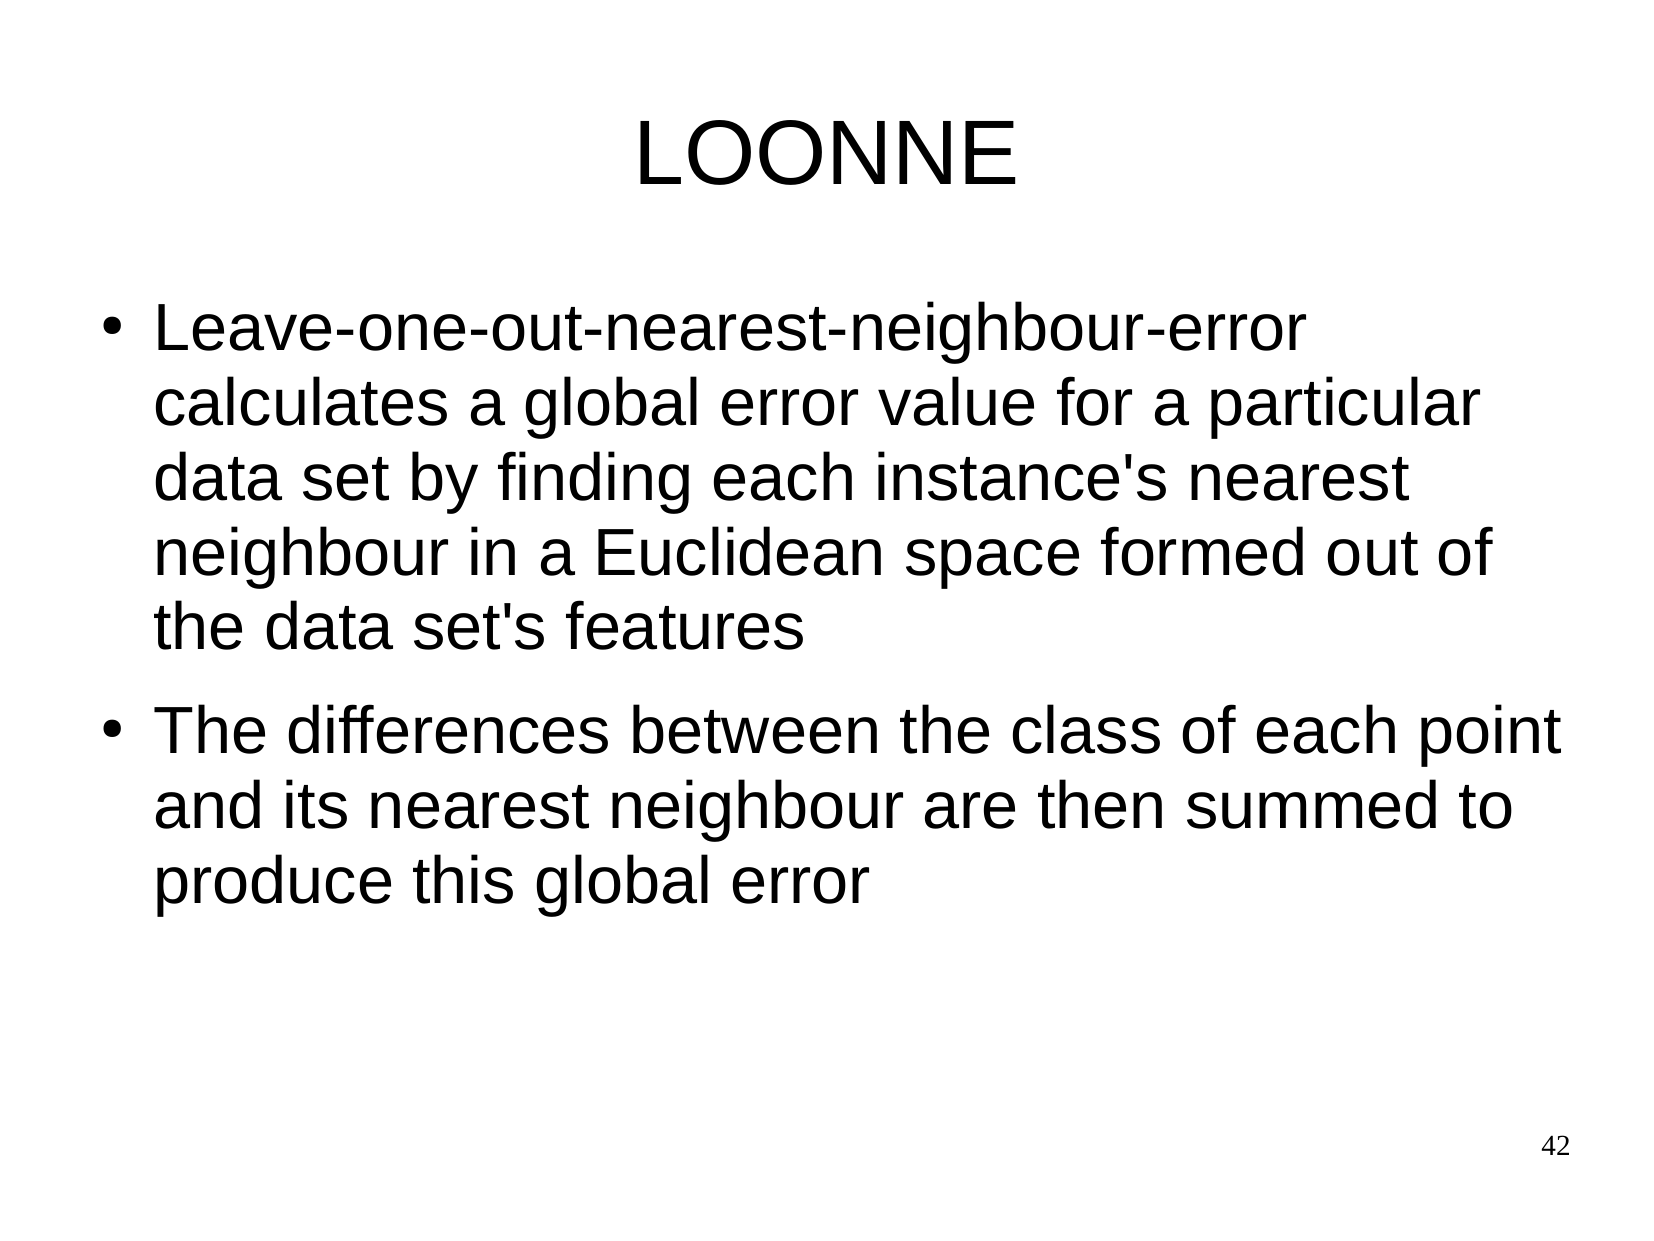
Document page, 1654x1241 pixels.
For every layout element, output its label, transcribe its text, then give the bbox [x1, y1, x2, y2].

title LOONNE [82, 49, 1571, 257]
list Leave-one-out-nearest-neighbour-error calculates a global error value for a particular data set by finding each instance's nearest neighbour in a Euclidean space formed out of the data set's features The differences between the class of each point and its nearest neighbour are then summed to produce this global error [82, 290, 1571, 1109]
